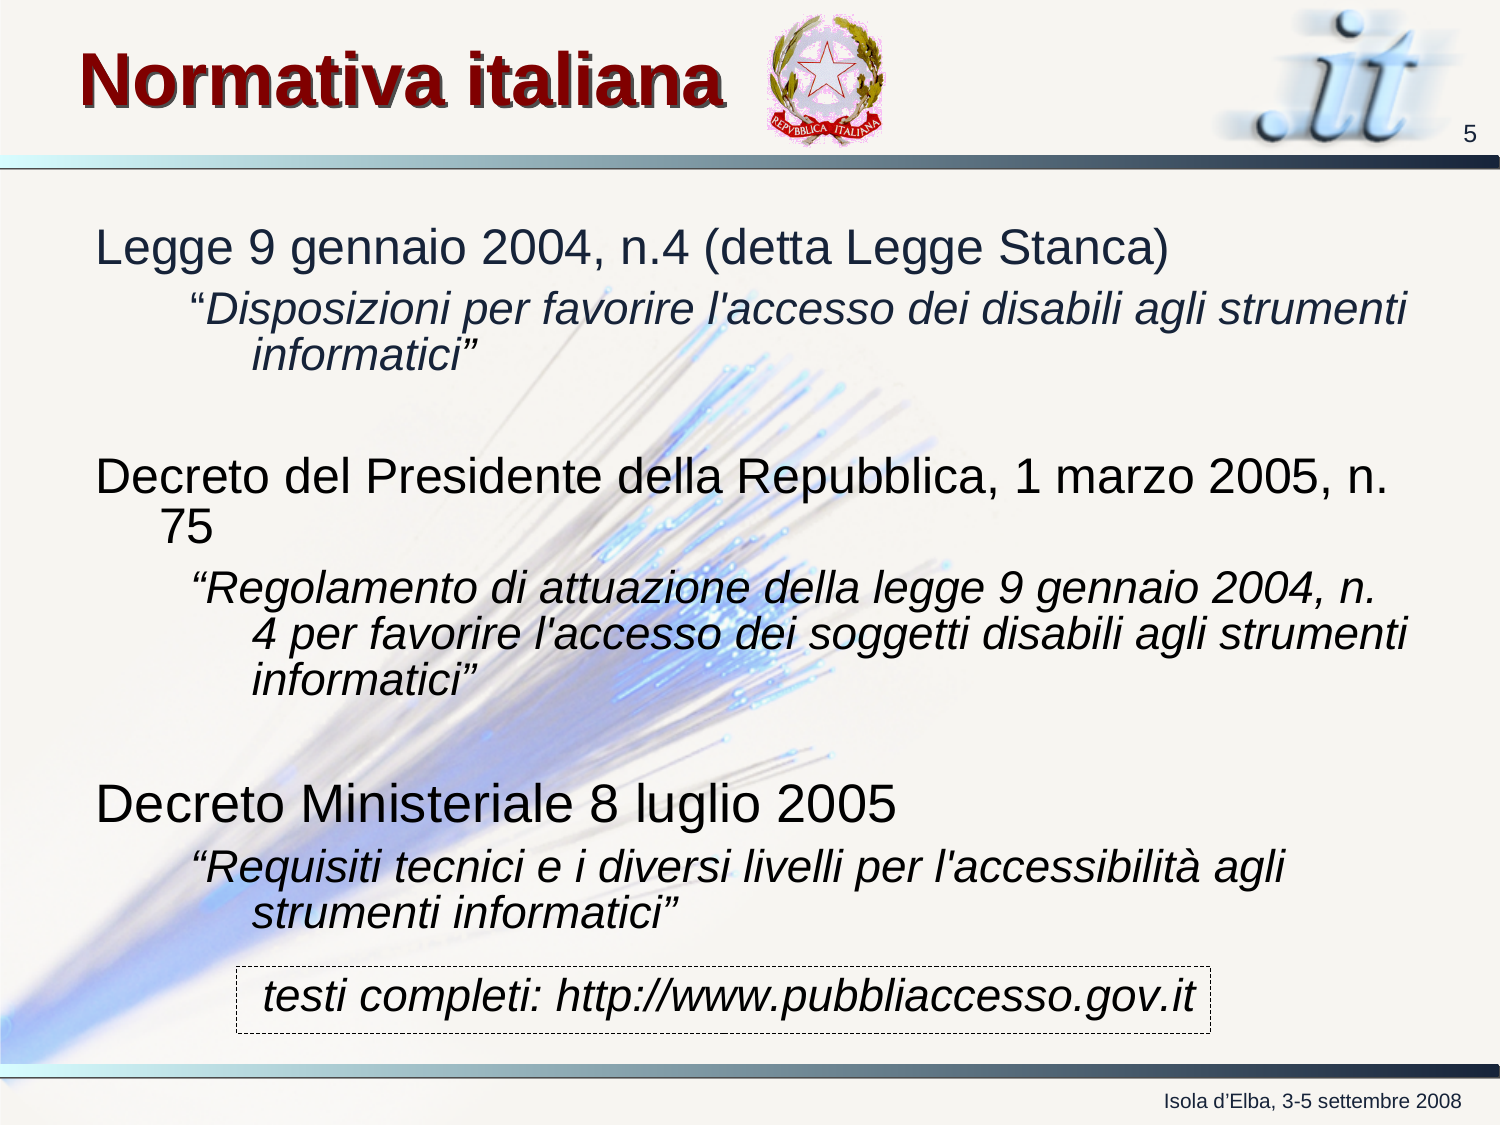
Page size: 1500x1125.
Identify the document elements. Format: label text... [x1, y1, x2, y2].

list Legge 9 gennaio 2004, n.4 (detta Legge Stanca) “Disposizioni per favorire l'accesso dei disabili agli strumenti informatici” Decreto del Presidente della Repubblica, 1 marzo 2005, n. 75 “Regolamento di attuazione della legge 9 gennaio 2004, n. 4 per favorire l'accesso dei soggetti disabili agli strumenti informatici” Decreto Ministeriale 8 luglio 2005 “Requisiti tecnici e i diversi livelli per l'accessibilità agli strumenti informatici” [81, 216, 1425, 1038]
picture [0, 1079, 1500, 1125]
title Normativa italiana [63, 37, 1181, 149]
picture [0, 170, 1500, 1066]
picture [0, 0, 1500, 157]
list testi completi: http://www.pubbliaccesso.gov.it [236, 966, 1211, 1034]
